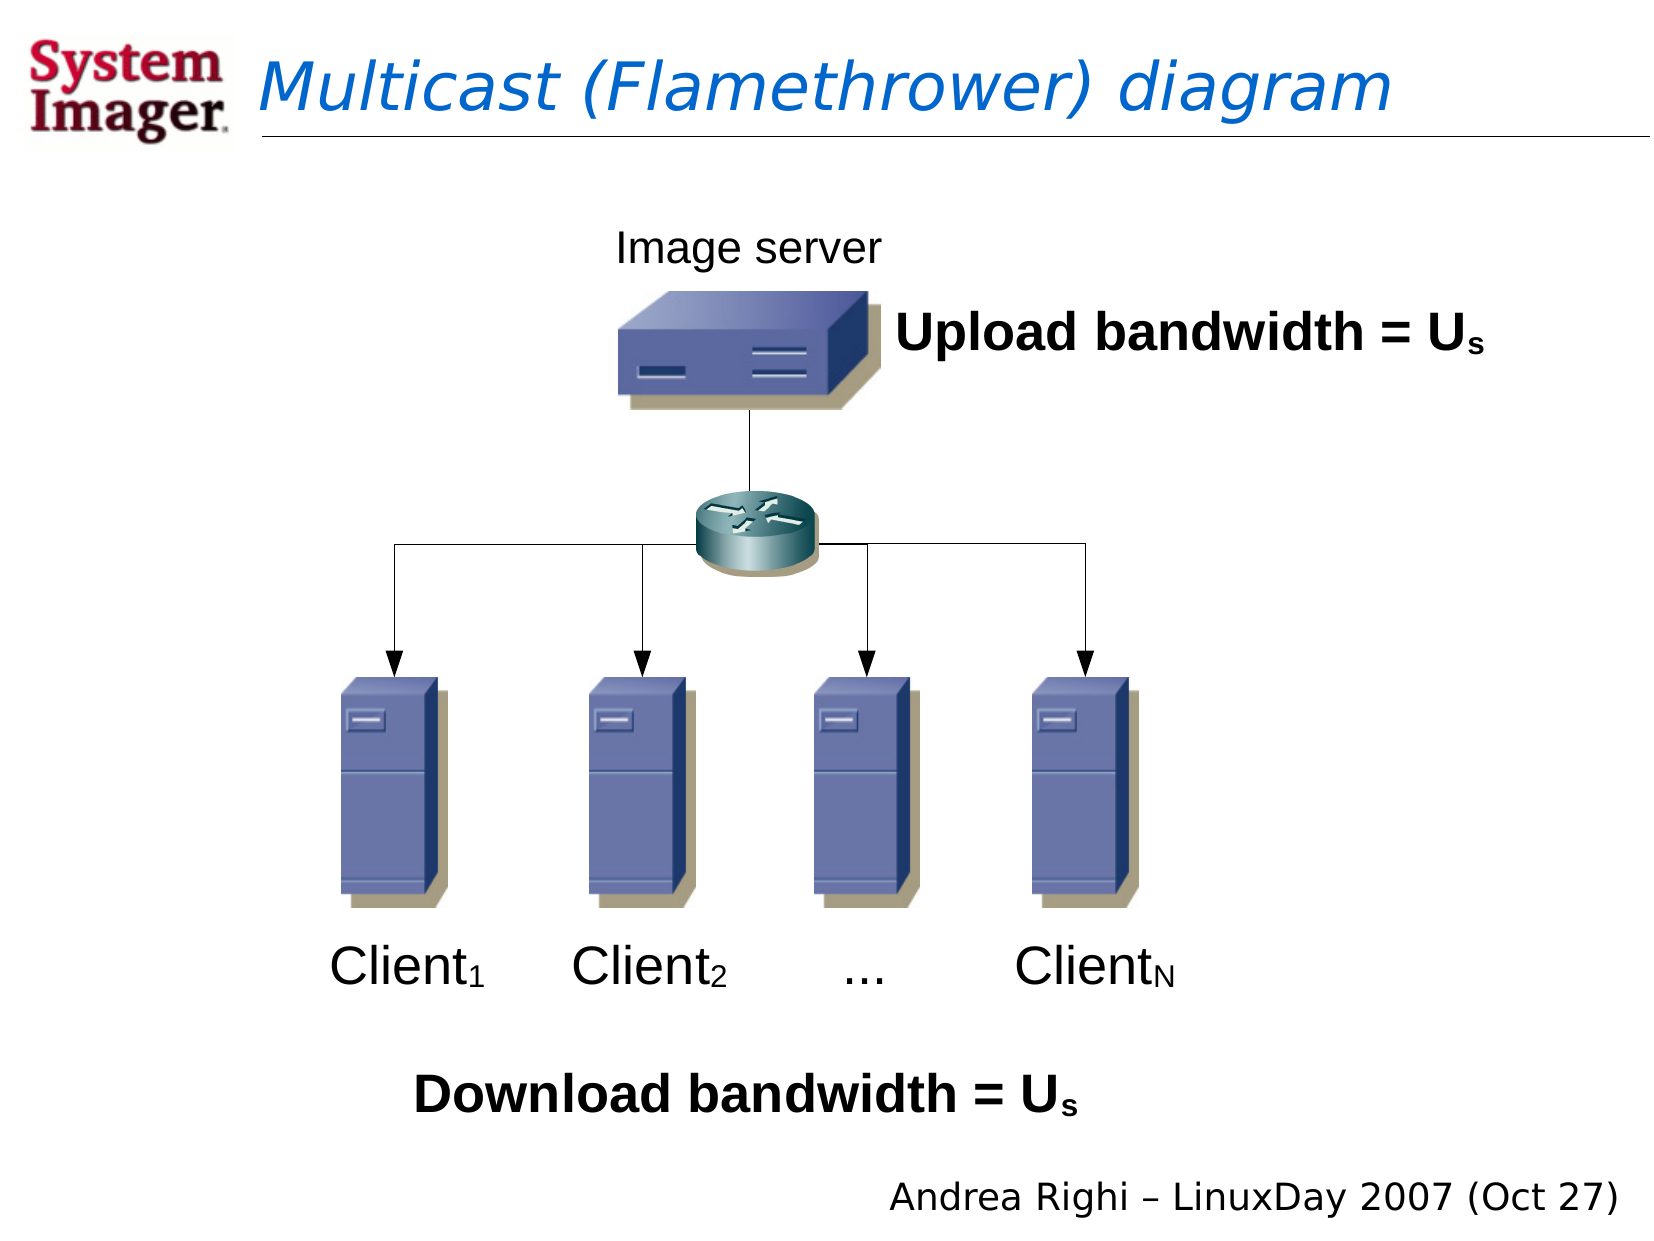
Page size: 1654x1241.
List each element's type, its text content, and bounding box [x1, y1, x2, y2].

picture [618, 297, 881, 411]
picture [696, 491, 819, 577]
picture [341, 677, 448, 908]
picture [1032, 677, 1139, 908]
title Multicast (Flamethrower) diagram [258, 47, 1529, 126]
picture [589, 677, 696, 908]
text_box Image server [600, 214, 898, 297]
text_box Client2 [556, 927, 743, 1040]
text_box ... [828, 927, 903, 1024]
text_box Upload bandwidth = Us [880, 294, 1501, 407]
text_box Client1 [314, 927, 501, 1040]
text_box Download bandwidth = Us [398, 1055, 1093, 1169]
picture [814, 677, 920, 908]
text_box ClientN [999, 927, 1191, 1040]
picture [25, 34, 237, 151]
